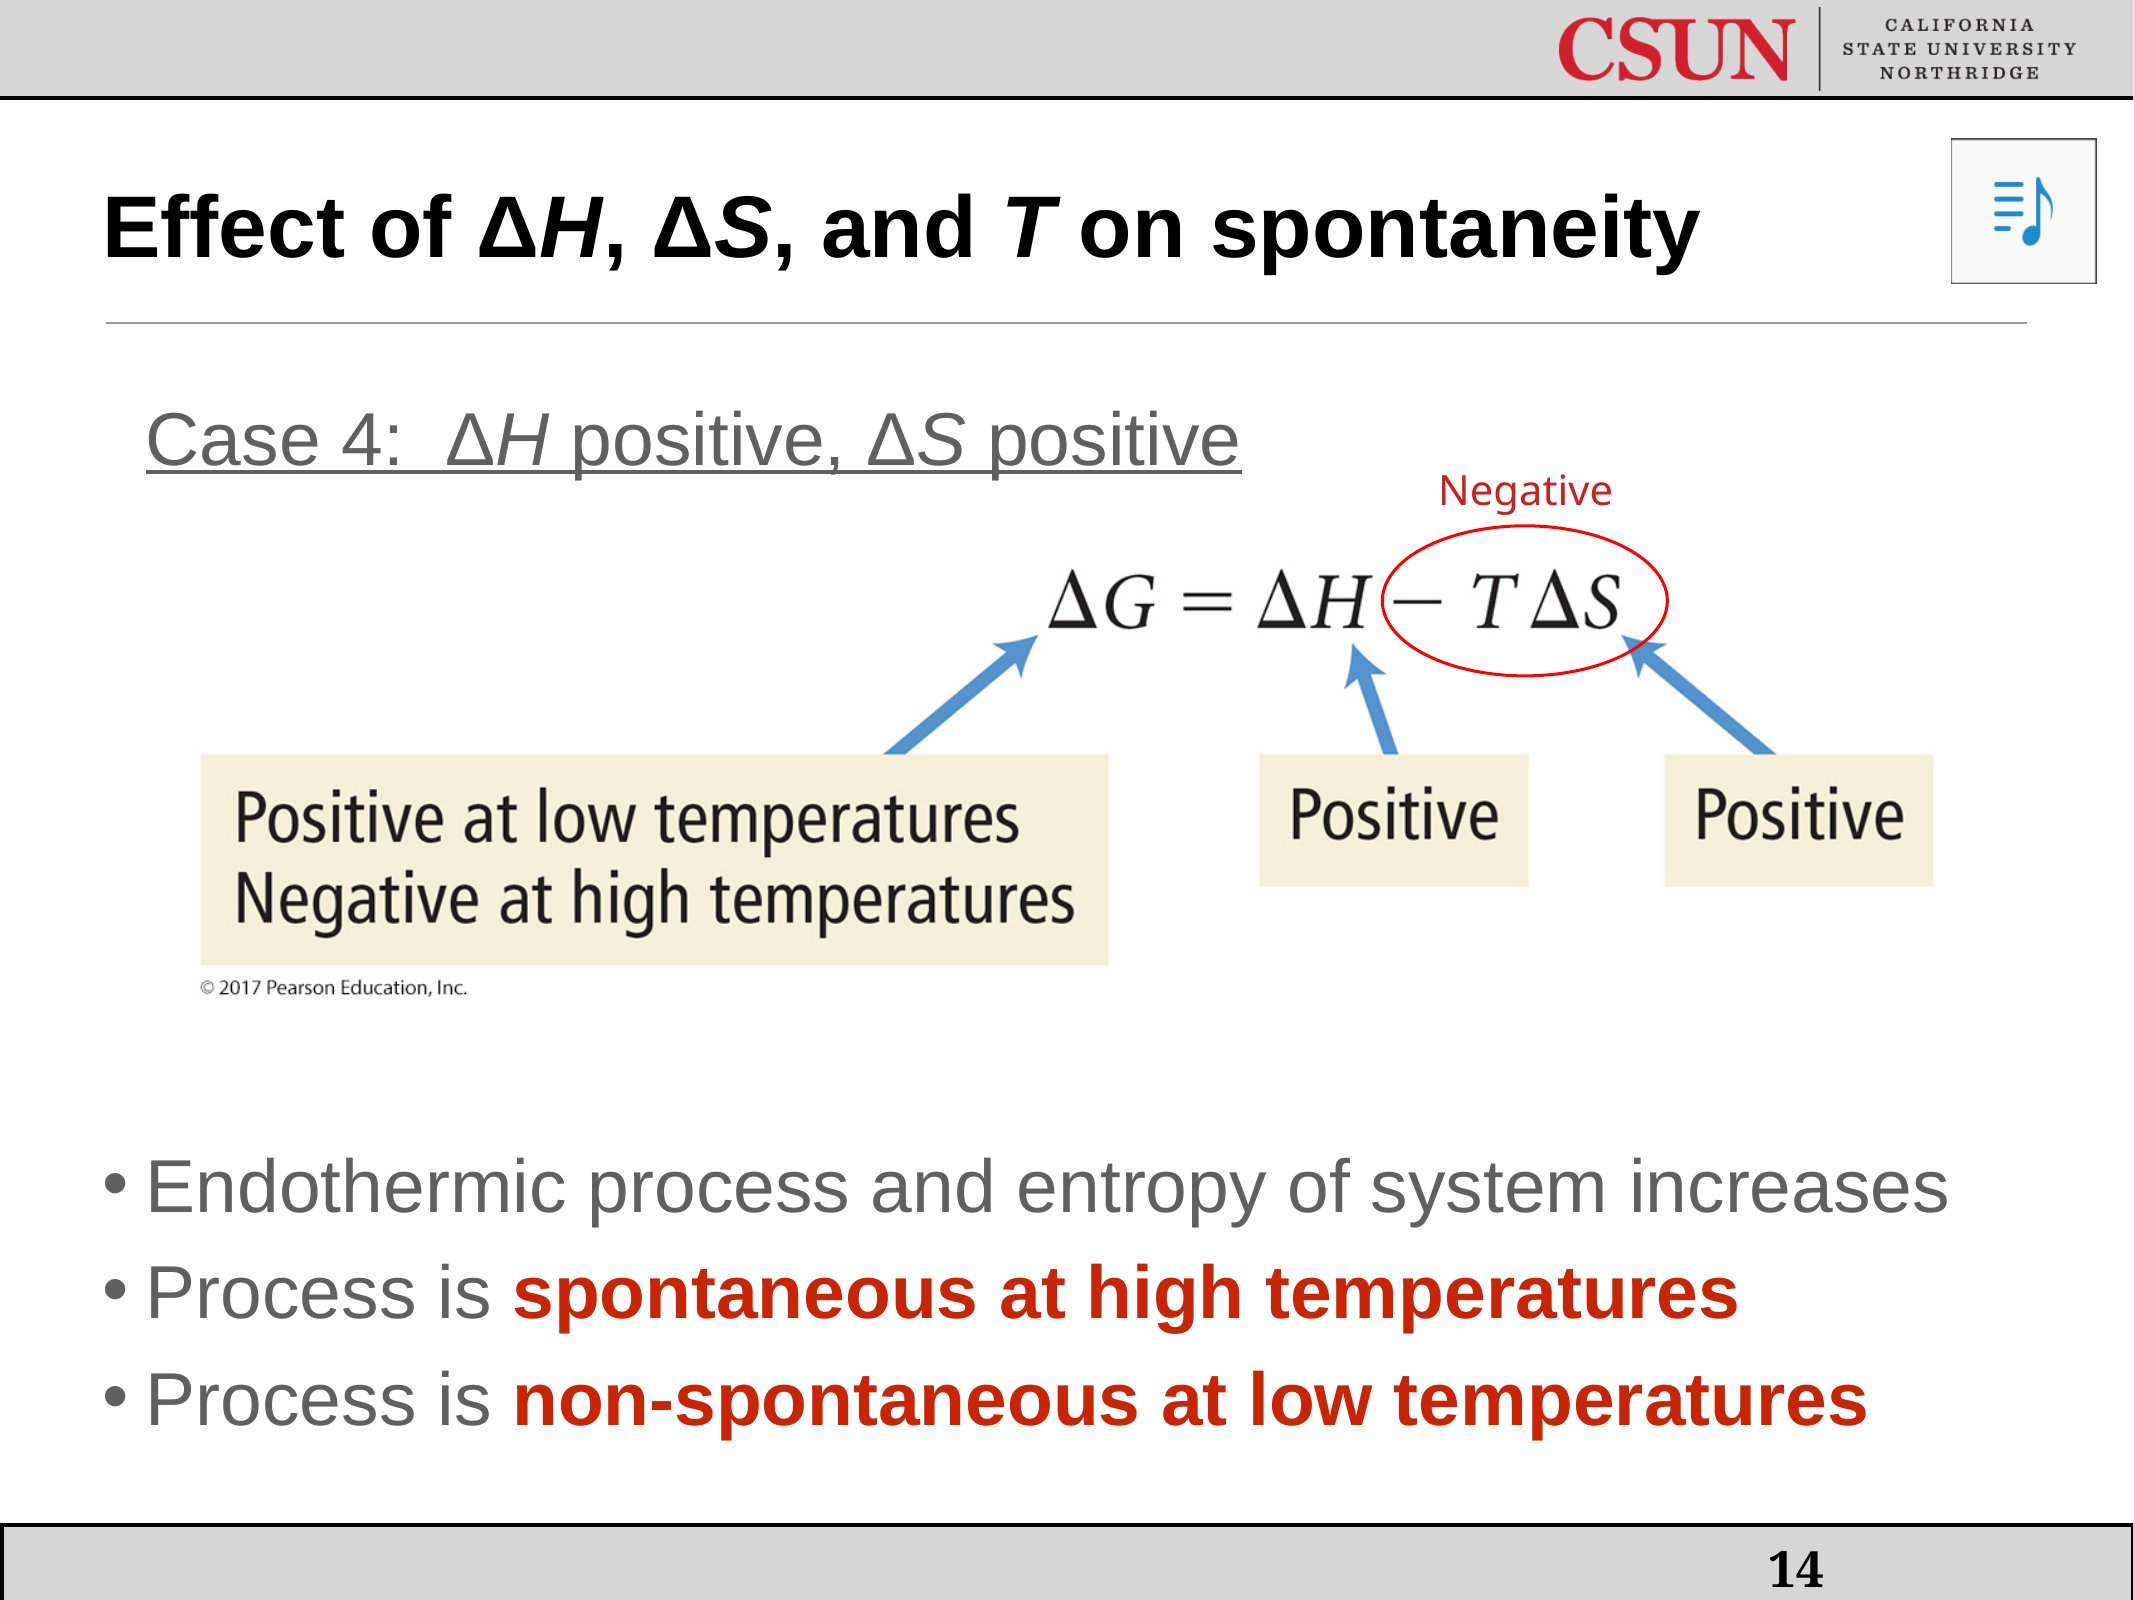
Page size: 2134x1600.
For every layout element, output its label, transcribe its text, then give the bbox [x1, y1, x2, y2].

title Effect of ΔH, ΔS, and T on spontaneity [93, 104, 2040, 284]
text_box Negative [1423, 456, 1641, 522]
picture [1559, 7, 2076, 91]
list Case 4: ΔH positive, ΔS positive Endothermic process and entropy of system increases Process is spontaneous at high temperatures Process is non-spontaneous at low temperatures [93, 382, 2040, 1551]
picture [187, 555, 1948, 1007]
picture [1384, 555, 1665, 674]
text_box [1950, 137, 2098, 286]
